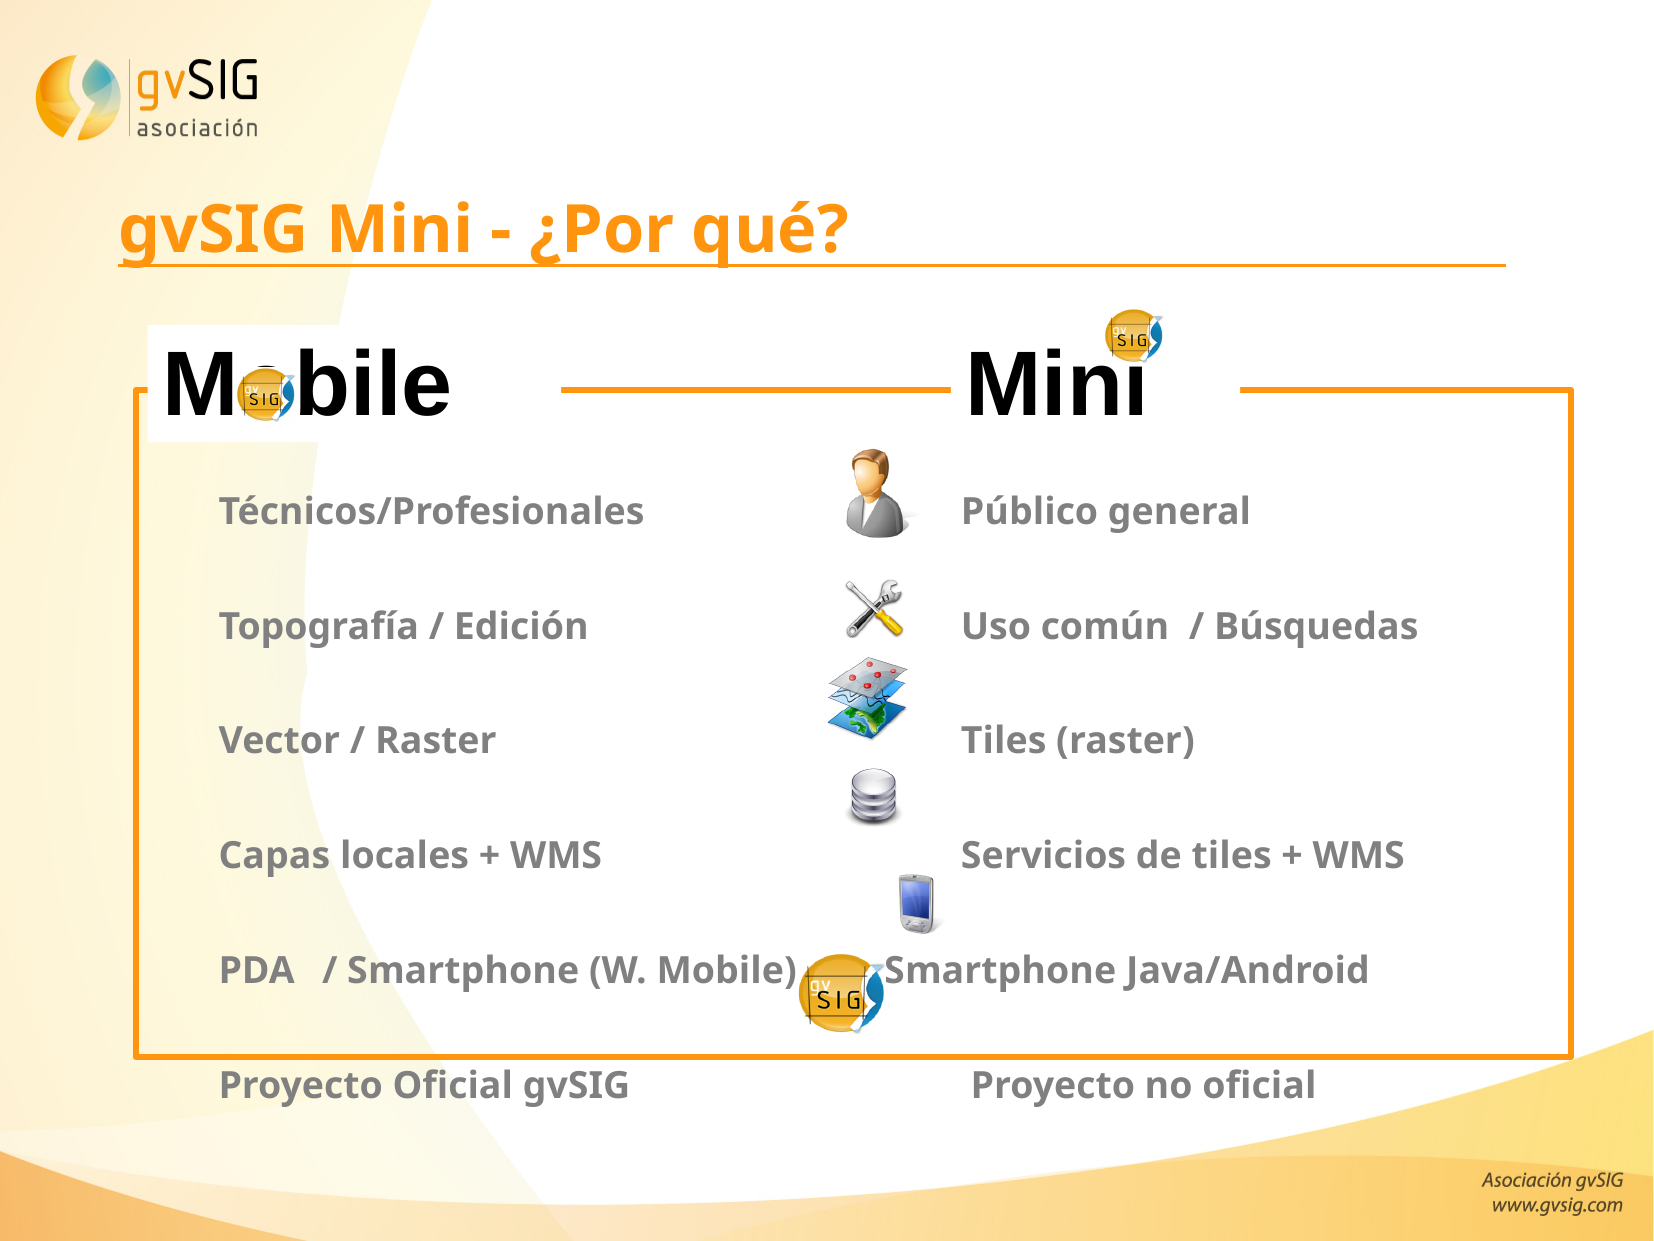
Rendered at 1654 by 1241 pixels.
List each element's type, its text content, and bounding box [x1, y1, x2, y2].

text_box Mobile [147, 324, 562, 443]
picture [0, 0, 1654, 1241]
title gvSIG Mini - ¿Por qué? [118, 177, 1607, 276]
list Técnicos/Profesionales Público general Topografía / Edición Uso común / Búsquedas Vector / Raster Tiles (raster) Capas locales + WMS Servicios de tiles + WMS PDA / Smartphone (W. Mobile) Smartphone Java/Android Proyecto Oficial gvSIG Proyecto no oficial [218, 484, 1548, 1137]
text_box Mini [950, 324, 1241, 443]
